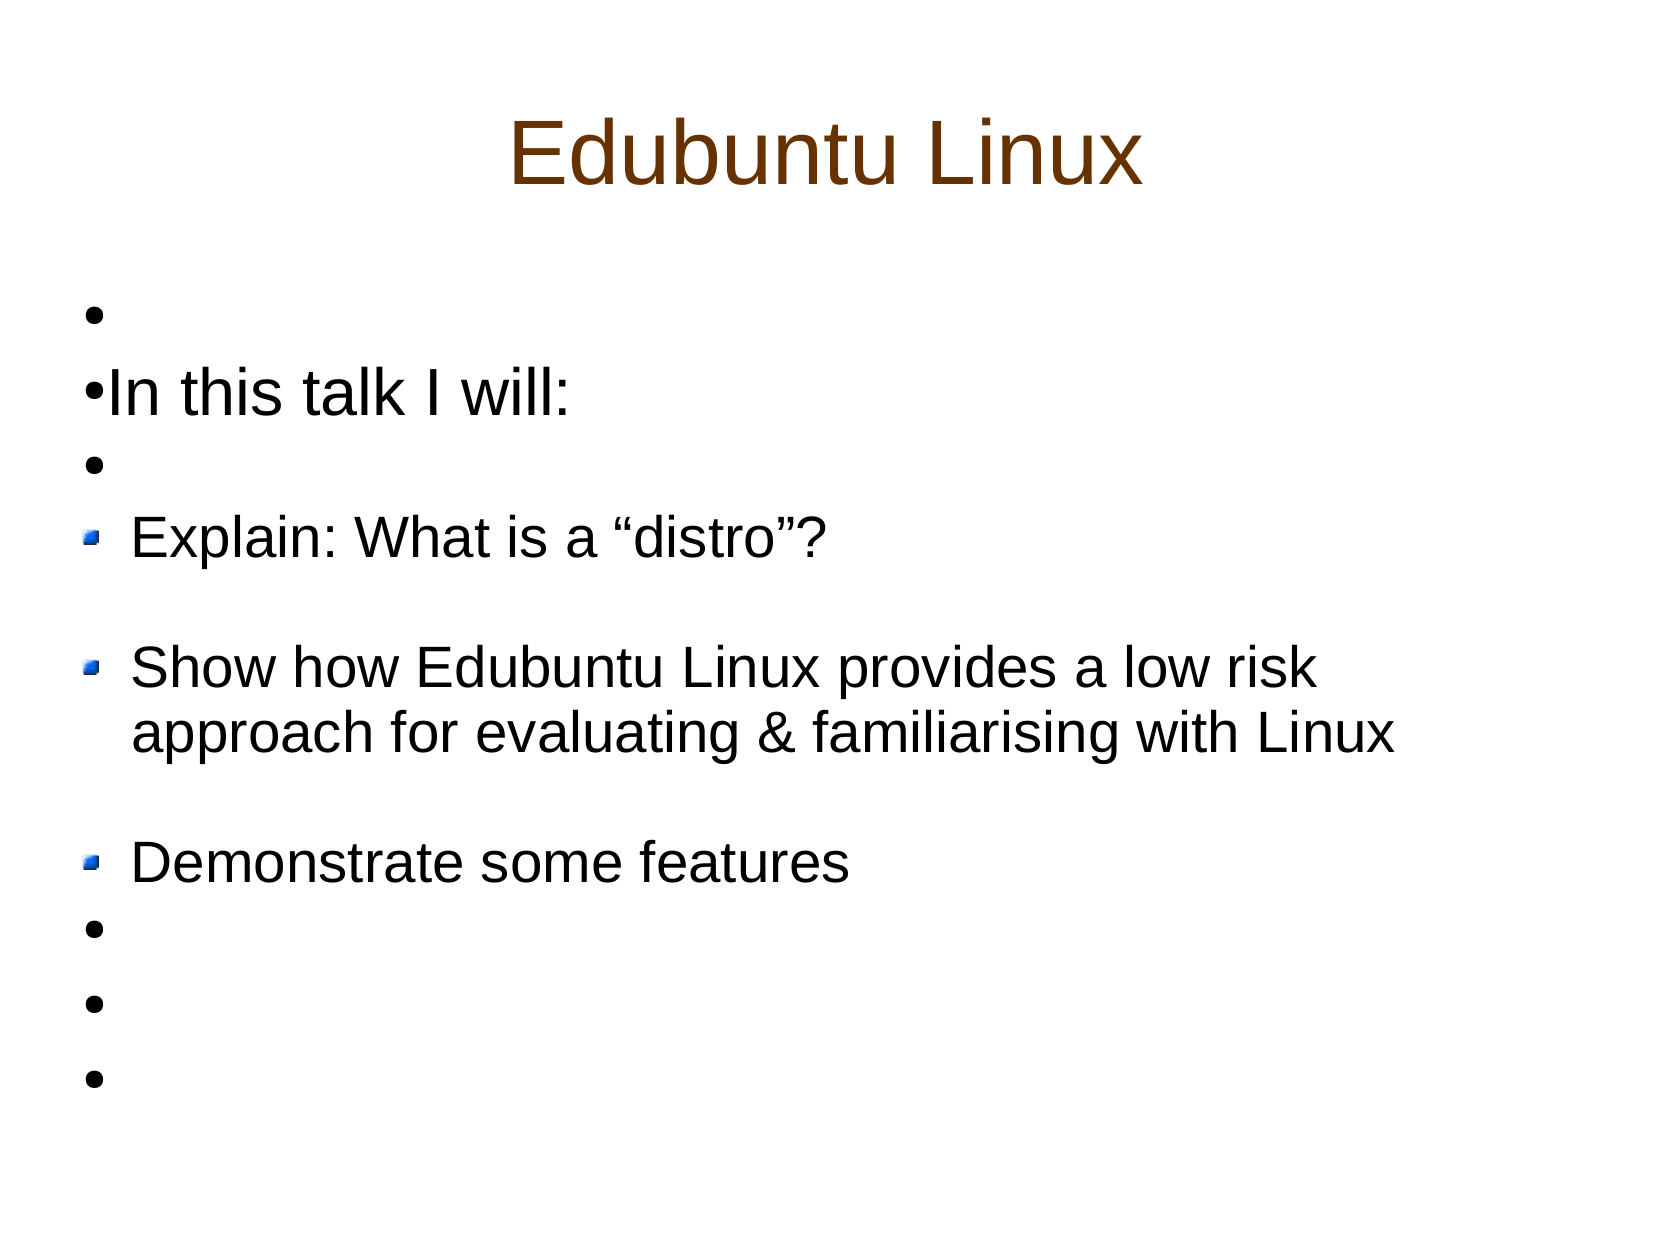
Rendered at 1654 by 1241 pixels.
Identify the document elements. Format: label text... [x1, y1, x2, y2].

title Edubuntu Linux [82, 49, 1571, 257]
subtitle In this talk I will: Explain: What is a “distro”? Show how Edubuntu Linux provides a low risk approach for evaluating & familiarising with Linux Demonstrate some features [82, 280, 1571, 1119]
